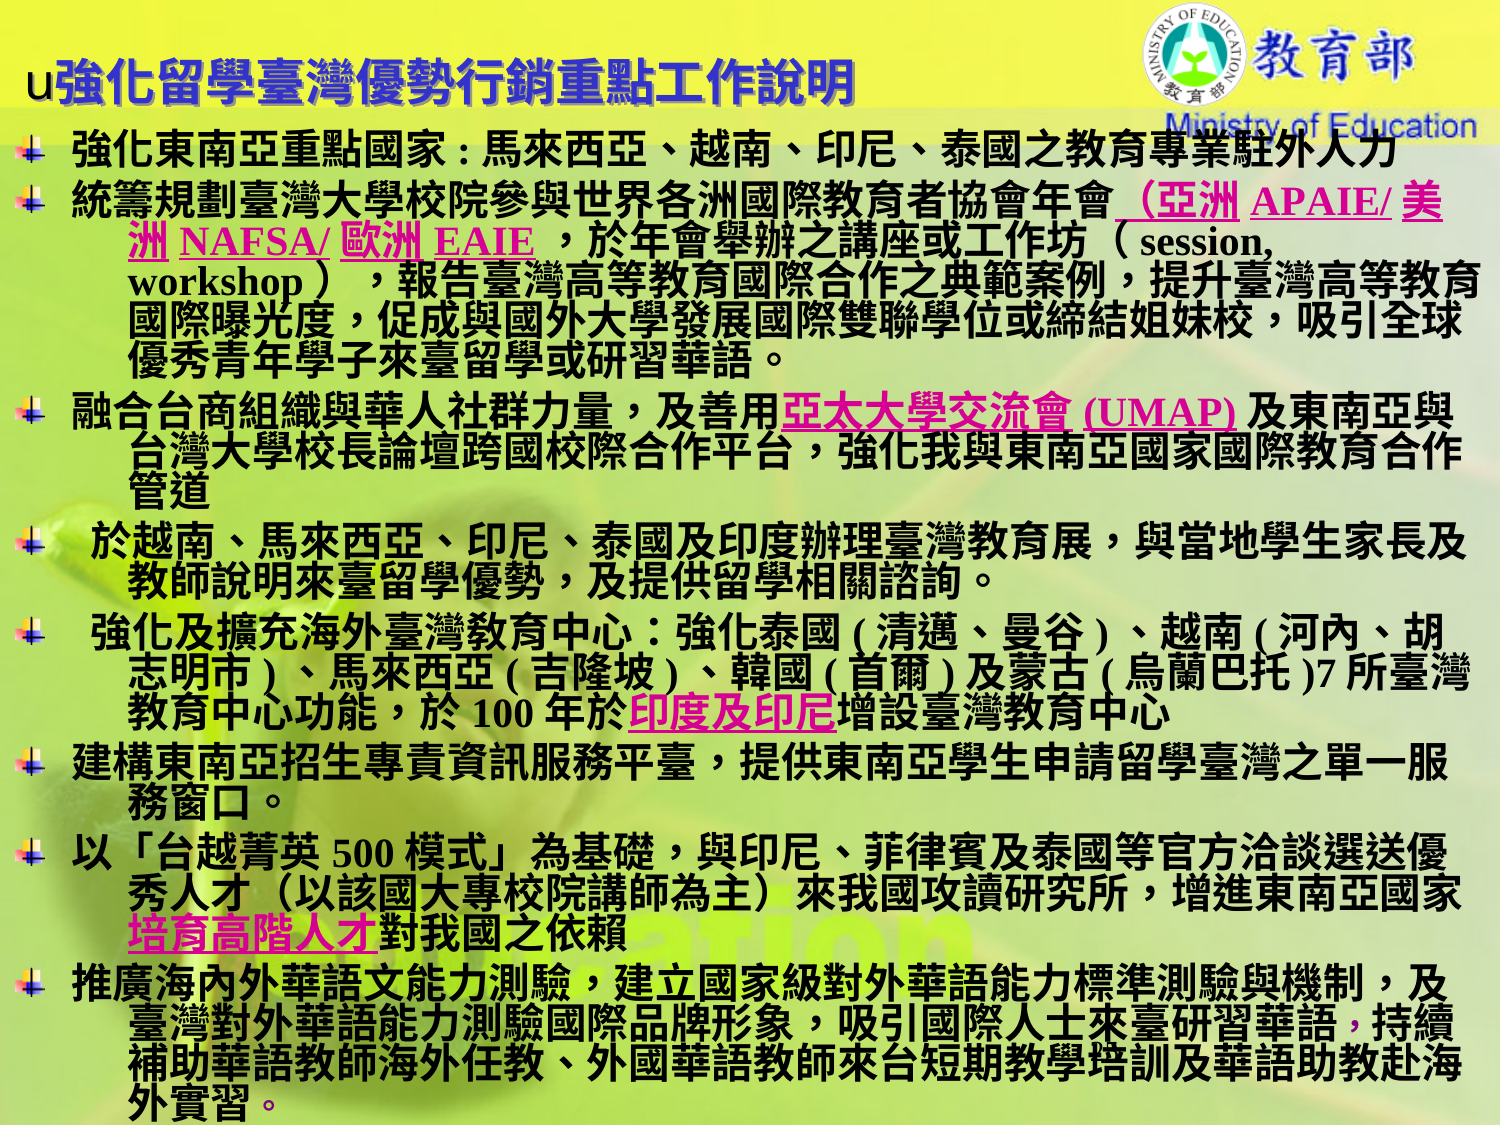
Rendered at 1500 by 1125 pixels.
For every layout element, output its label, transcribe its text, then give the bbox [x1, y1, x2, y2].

list 強化東南亞重點國家:馬來西亞、越南、印尼、泰國之教育專業駐外人力 統籌規劃臺灣大學校院參與世界各洲國際教育者協會年會（亞洲APAIE/美洲NAFSA/歐洲EAIE，於年會舉辦之講座或工作坊（session, workshop），報告臺灣高等教育國際合作之典範案例，提升臺灣高等教育國際曝光度，促成與國外大學發展國際雙聯學位或締結姐妹校，吸引全球優秀青年學子來臺留學或研習華語。 融合台商組織與華人社群力量，及善用亞太大學交流會(UMAP)及東南亞與台灣大學校長論壇跨國校際合作平台，強化我與東南亞國家國際教育合作管道 於越南、馬來西亞、印尼、泰國及印度辦理臺灣教育展，與當地學生家長及教師說明來臺留學優勢，及提供留學相關諮詢。 強化及擴充海外臺灣敎育中心：強化泰國(清邁、曼谷)、越南(河內、胡志明市)、馬來西亞(吉隆坡)、韓國(首爾)及蒙古(烏蘭巴托)7所臺灣教育中心功能，於100年於印度及印尼增設臺灣教育中心 建構東南亞招生專責資訊服務平臺，提供東南亞學生申請留學臺灣之單一服務窗口。 以「台越菁英500模式」為基礎，與印尼、菲律賓及泰國等官方洽談選送優秀人才（以該國大專校院講師為主）來我國攻讀研究所，增進東南亞國家培育高階人才對我國之依賴 推廣海內外華語文能力測驗，建立國家級對外華語能力標準測驗與機制，及臺灣對外華語能力測驗國際品牌形象，吸引國際人士來臺研習華語，持續補助華語教師海外任教、外國華語教師來台短期教學培訓及華語助教赴海外實習。 [0, 125, 1500, 1125]
text_box 強化留學臺灣優勢行銷重點工作說明 [9, 43, 870, 118]
